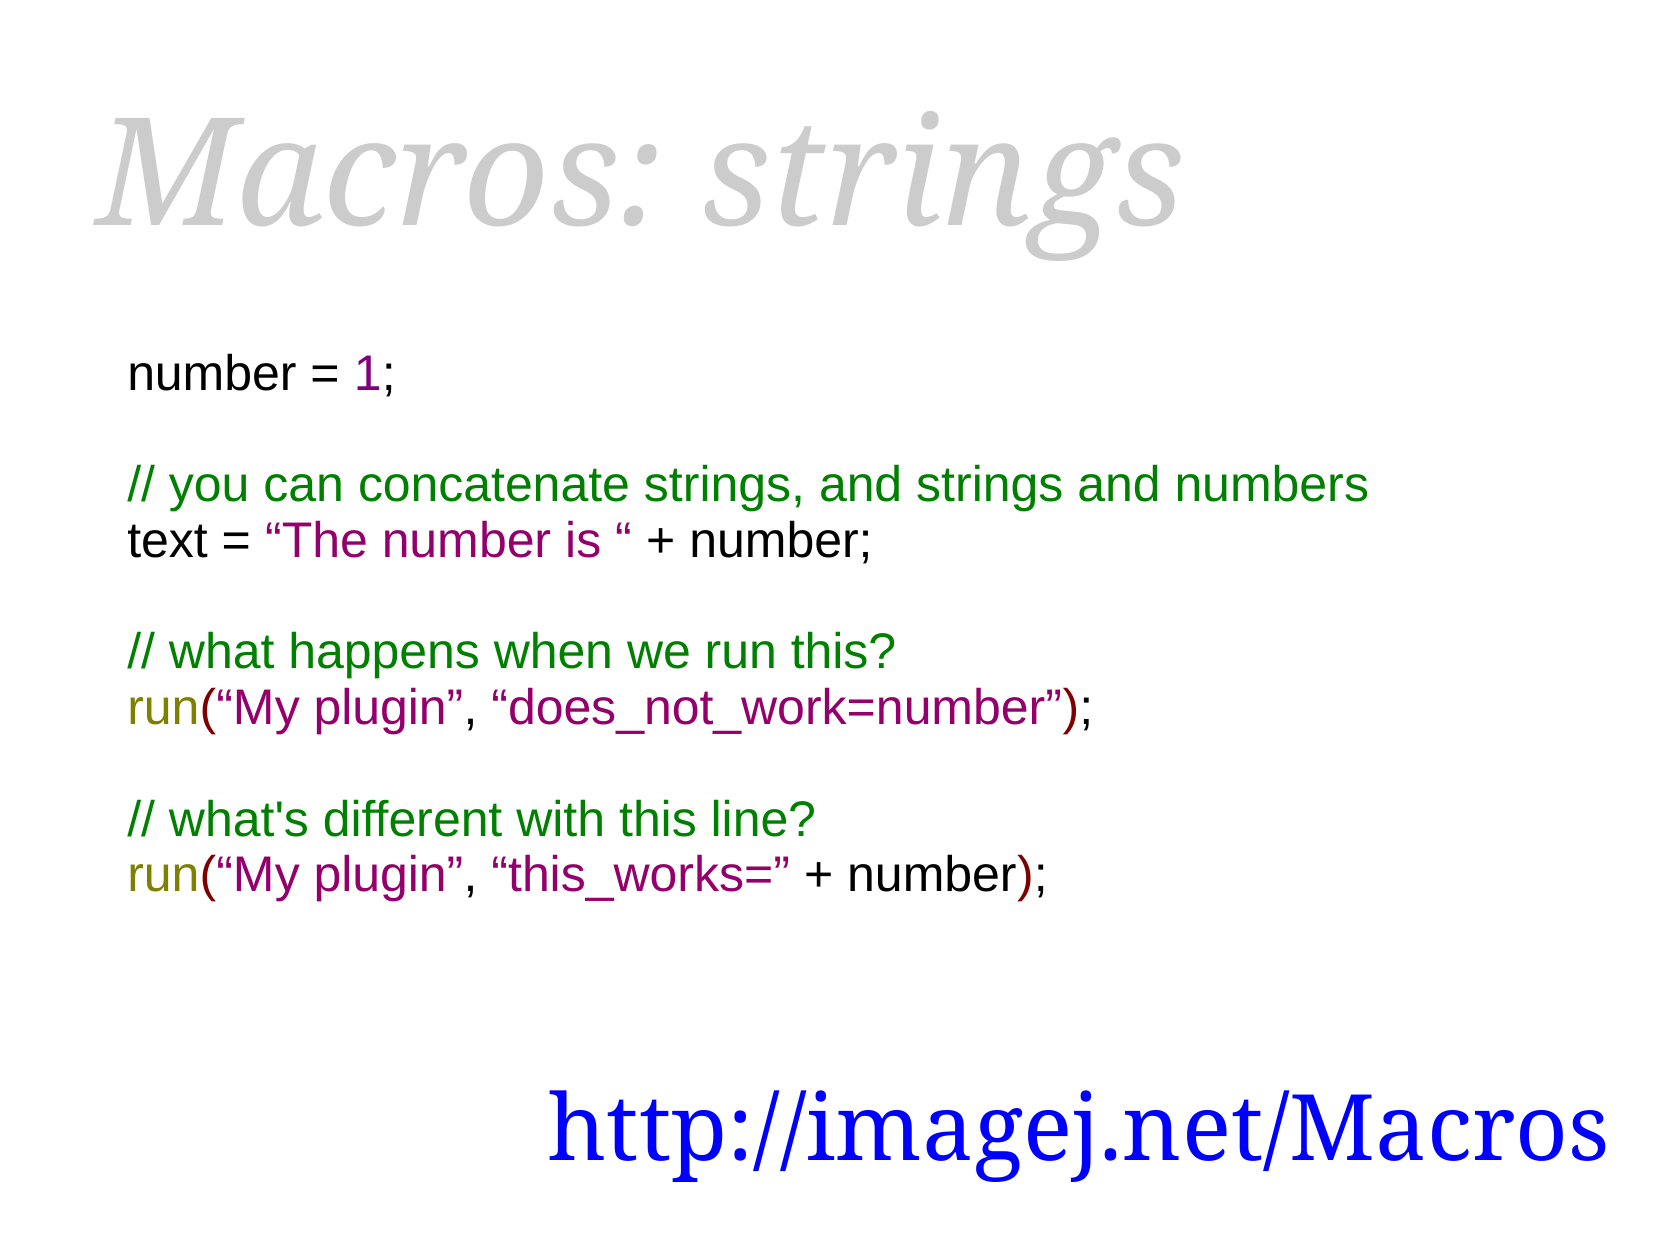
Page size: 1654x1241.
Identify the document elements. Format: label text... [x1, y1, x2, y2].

text_box http://imagej.net/Macros [50, 1055, 1626, 1172]
text_box number = 1; // you can concatenate strings, and strings and numbers text = “The number is “ + number; // what happens when we run this? run(“My plugin”, “does_not_work=number”); // what's different with this line? run(“My plugin”, “this_works=” + number); [112, 337, 1538, 966]
text_box Macros: strings [81, 57, 1654, 239]
